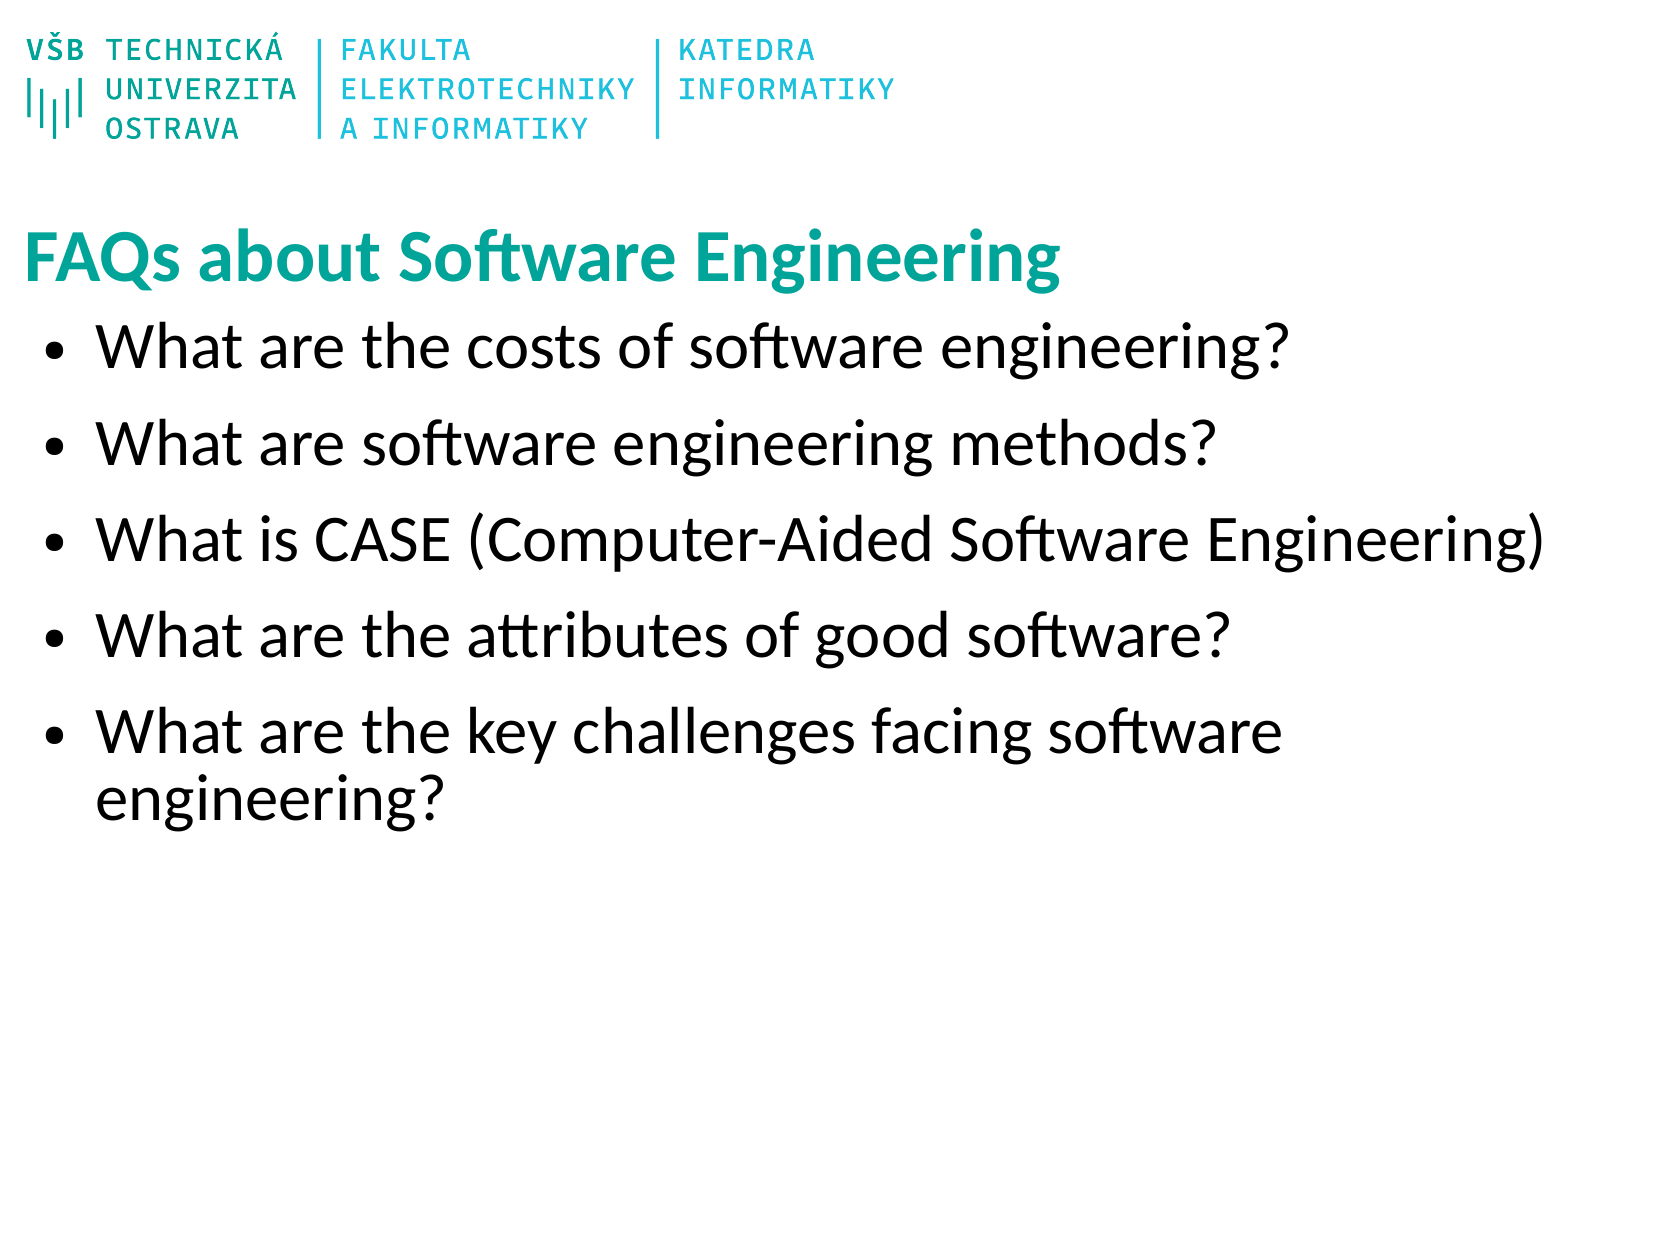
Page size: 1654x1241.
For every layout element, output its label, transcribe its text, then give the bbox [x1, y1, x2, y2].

list What are the costs of software engineering? What are software engineering methods? What is CASE (Computer-Aided Software Engineering) What are the attributes of good software? What are the key challenges facing software engineering? [24, 318, 1629, 1146]
picture [26, 31, 894, 139]
title FAQs about Software Engineering [24, 169, 1629, 301]
